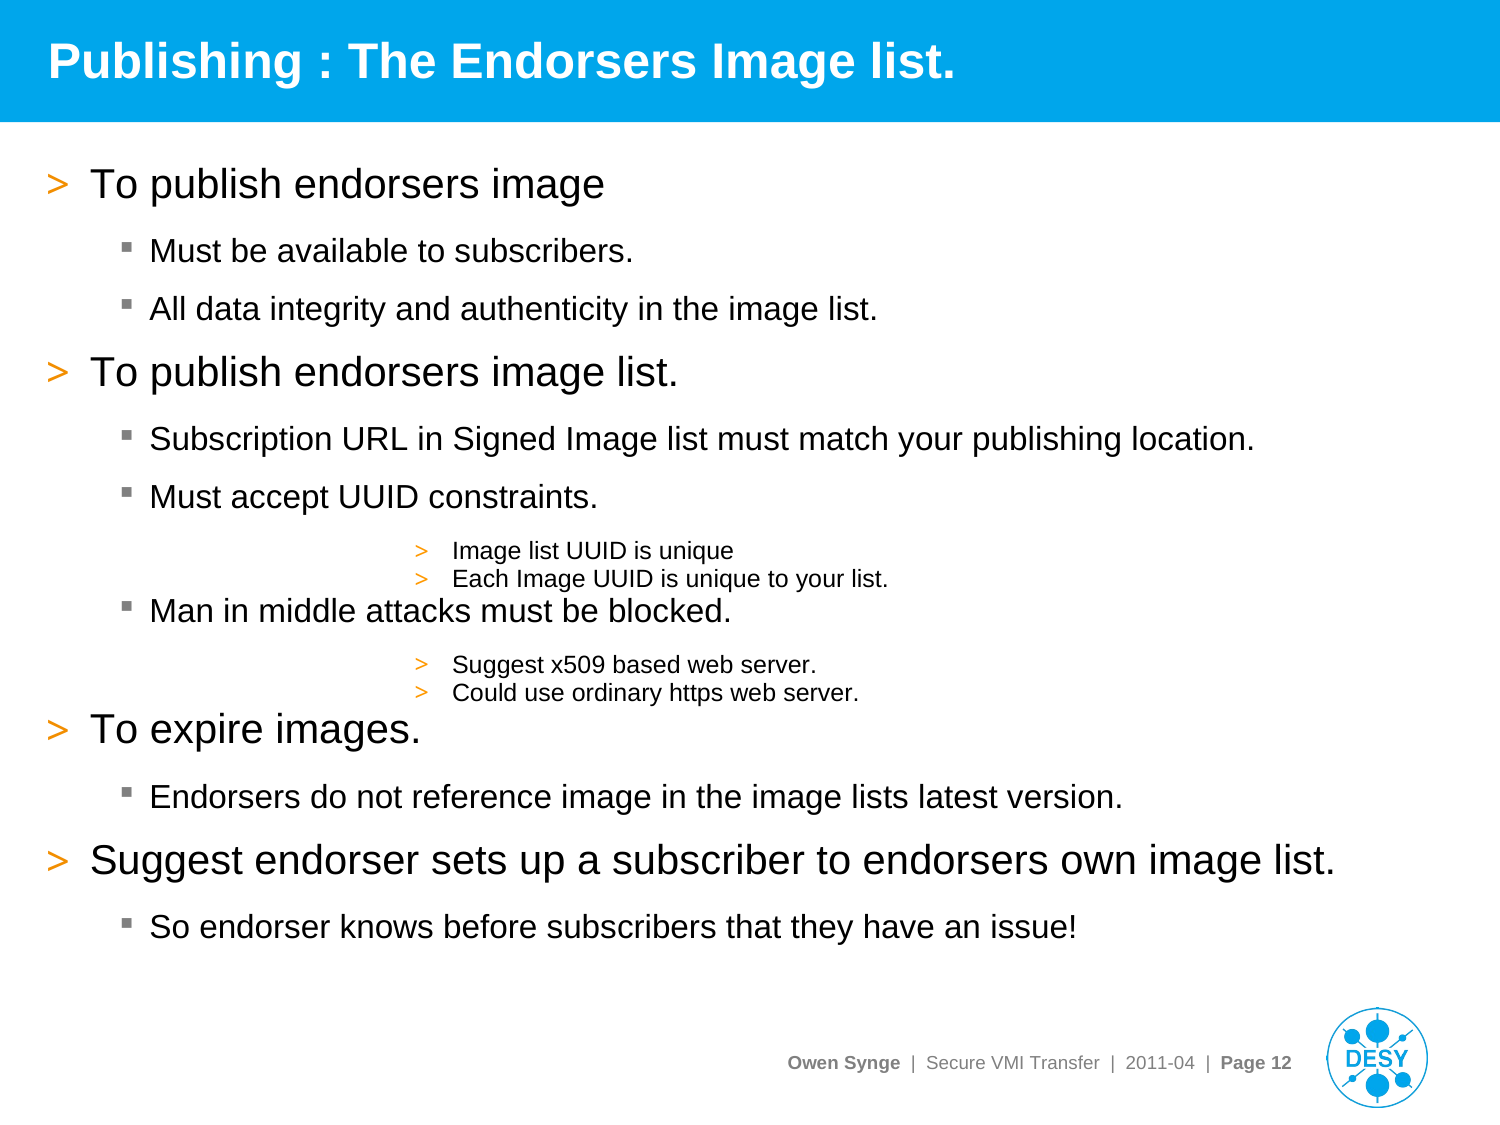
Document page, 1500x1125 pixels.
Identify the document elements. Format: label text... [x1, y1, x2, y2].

title Publishing : The Endorsers Image list. [47, 24, 1446, 99]
list To publish endorsers image Must be available to subscribers. All data integrity and authenticity in the image list. To publish endorsers image list. Subscription URL in Signed Image list must match your publishing location. Must accept UUID constraints. Image list UUID is unique Each Image UUID is unique to your list. Man in middle attacks must be blocked. Suggest x509 based web server. Could use ordinary https web server. To expire images. Endorsers do not reference image in the image lists latest version. Suggest endorser sets up a subscriber to endorsers own image list. So endorser knows before subscribers that they have an issue! [46, 160, 1444, 947]
picture [1326, 1007, 1428, 1108]
